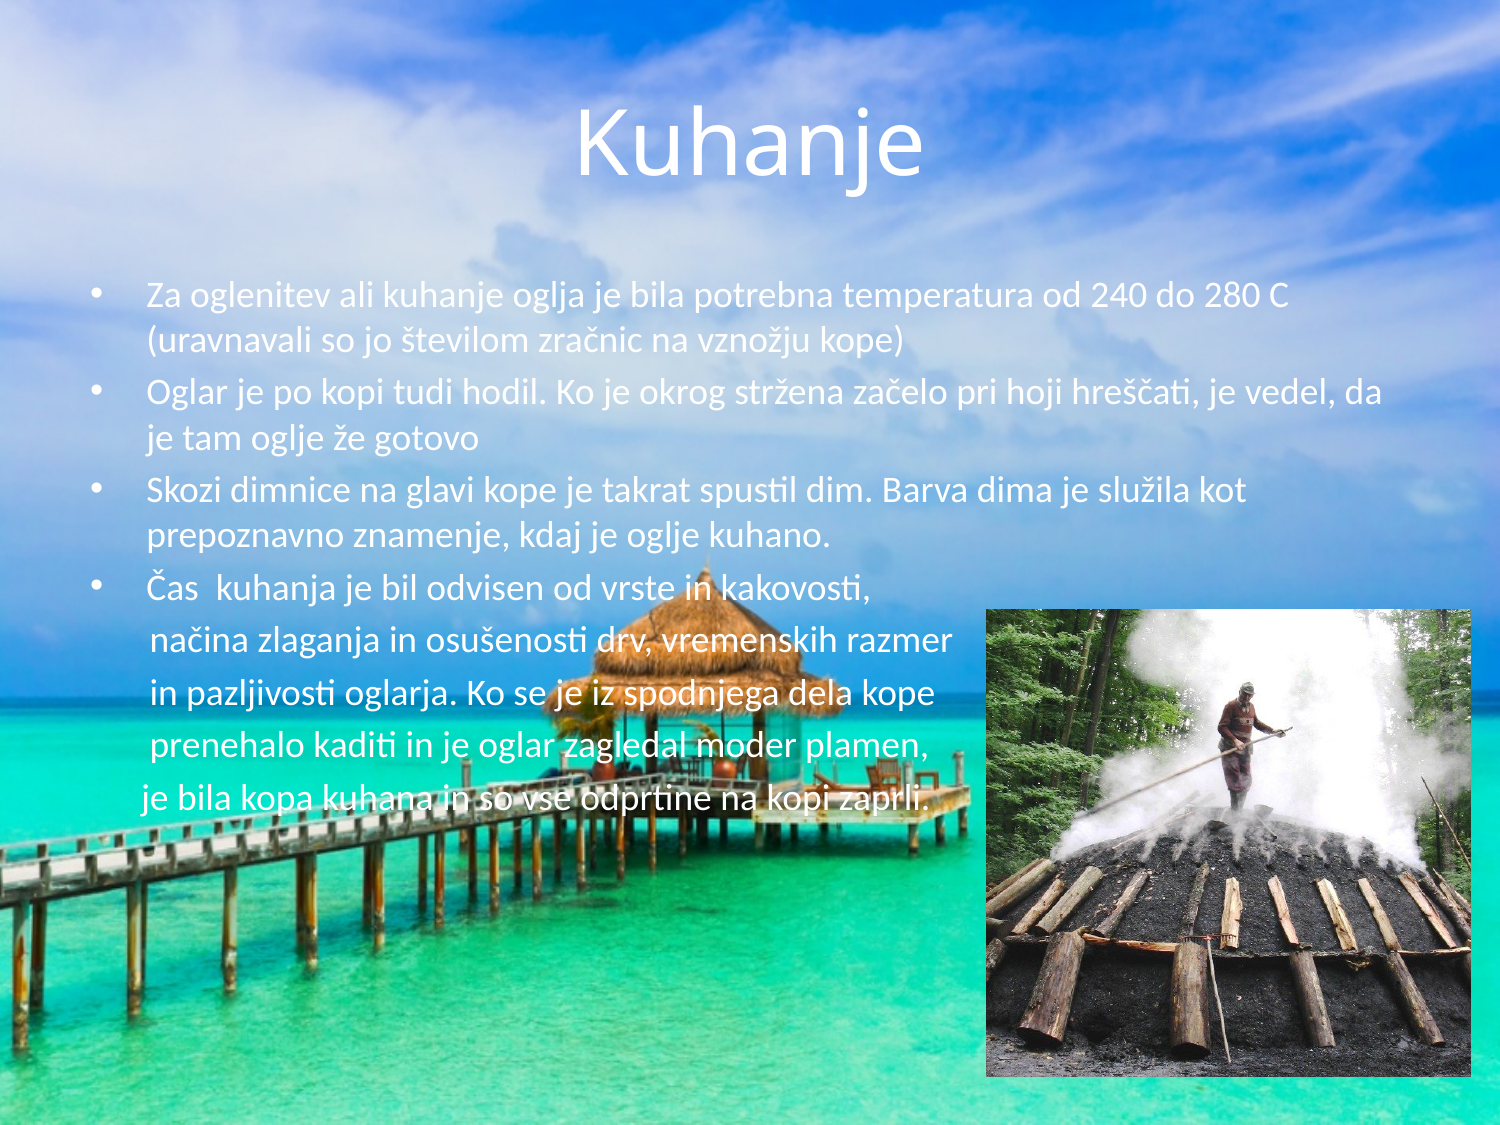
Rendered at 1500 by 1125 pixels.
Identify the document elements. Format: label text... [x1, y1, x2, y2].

title Kuhanje [75, 45, 1425, 233]
list Za oglenitev ali kuhanje oglja je bila potrebna temperatura od 240 do 280 C (uravnavali so jo številom zračnic na vznožju kope) Oglar je po kopi tudi hodil. Ko je okrog stržena začelo pri hoji hreščati, je vedel, da je tam oglje že gotovo Skozi dimnice na glavi kope je takrat spustil dim. Barva dima je služila kot prepoznavno znamenje, kdaj je oglje kuhano. Čas kuhanja je bil odvisen od vrste in kakovosti, načina zlaganja in osušenosti drv, vremenskih razmer in pazljivosti oglarja. Ko se je iz spodnjega dela kope prenehalo kaditi in je oglar zagledal moder plamen, je bila kopa kuhana in so vse odprtine na kopi zaprli. [75, 262, 1425, 1005]
picture [0, 0, 1500, 1125]
